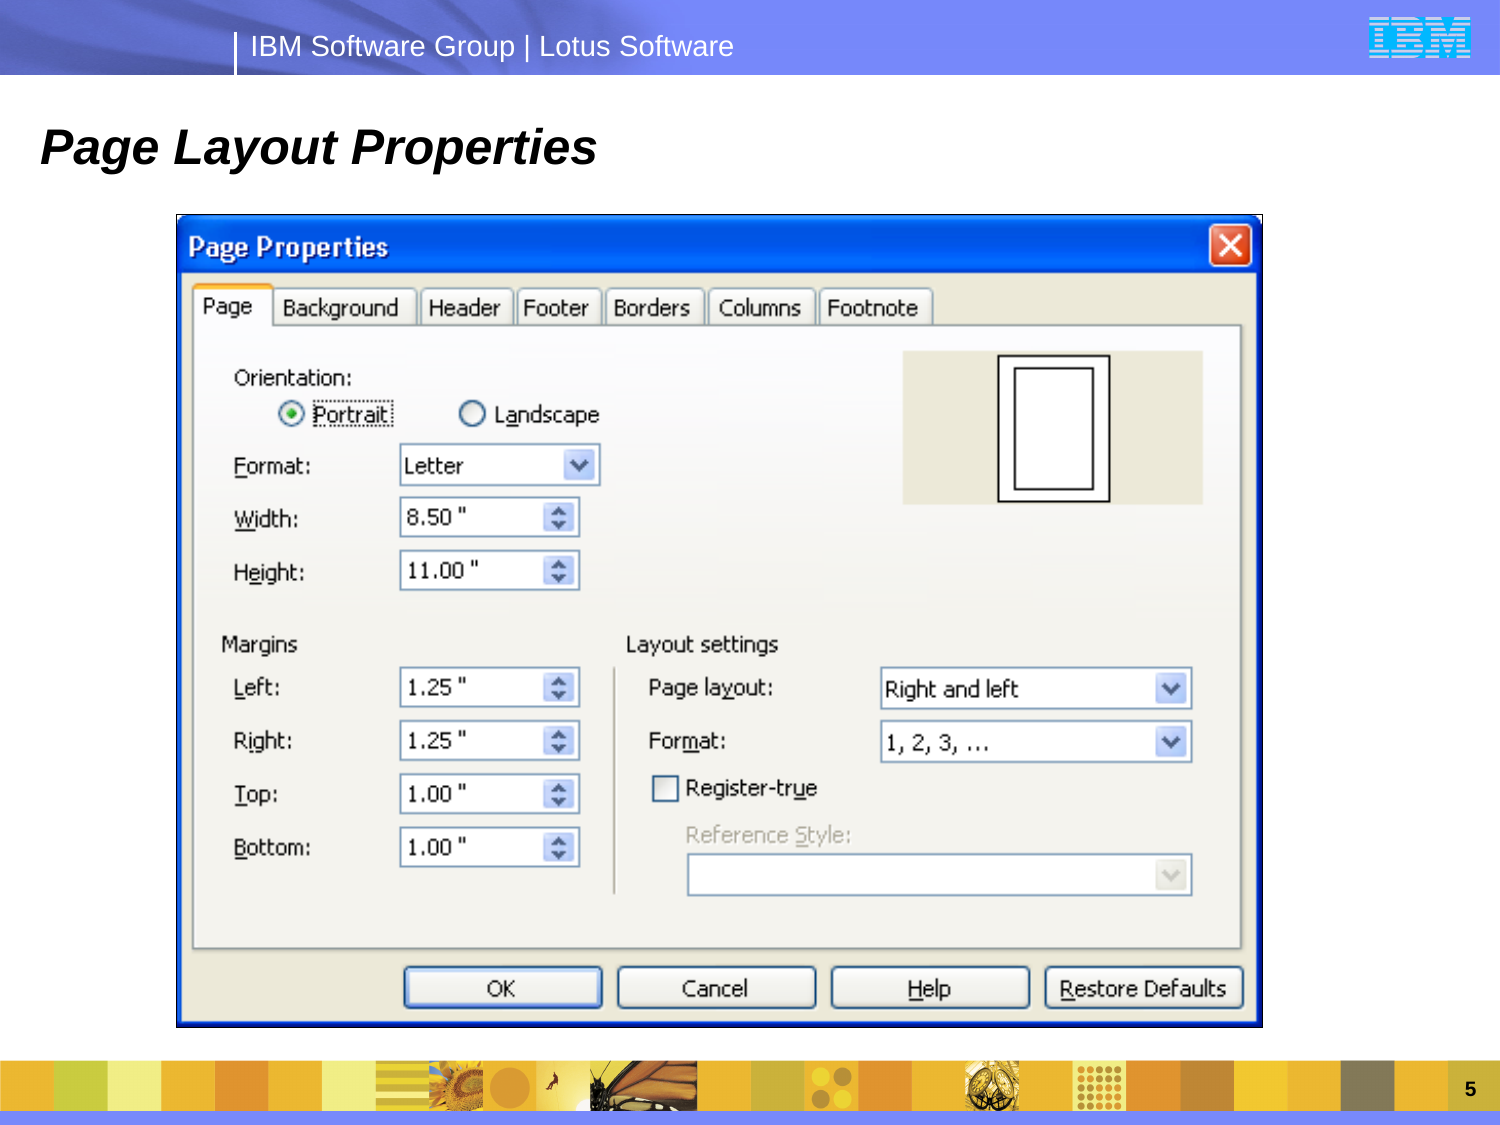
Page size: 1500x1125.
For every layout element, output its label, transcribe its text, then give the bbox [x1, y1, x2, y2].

picture [0, 0, 1500, 75]
picture [0, 1060, 1500, 1111]
title Page Layout Properties [25, 114, 1378, 197]
picture [176, 214, 1263, 1028]
